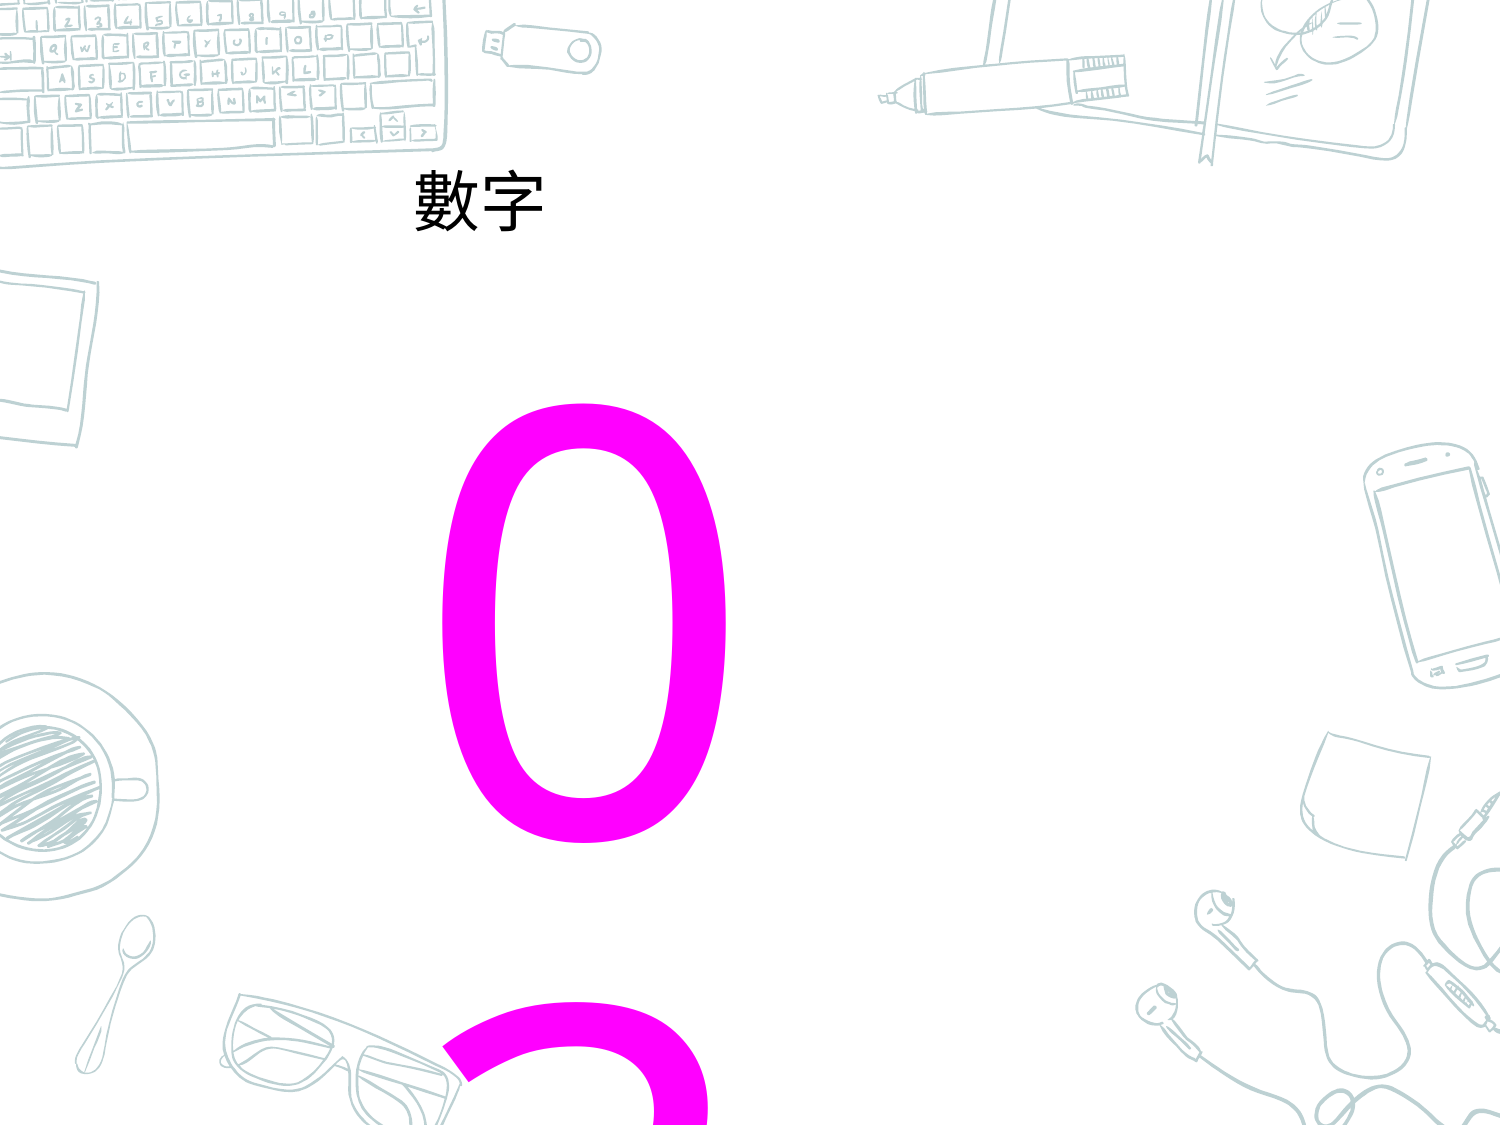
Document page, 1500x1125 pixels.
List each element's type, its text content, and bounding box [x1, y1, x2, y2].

text_box 數字03 [398, 152, 1090, 973]
